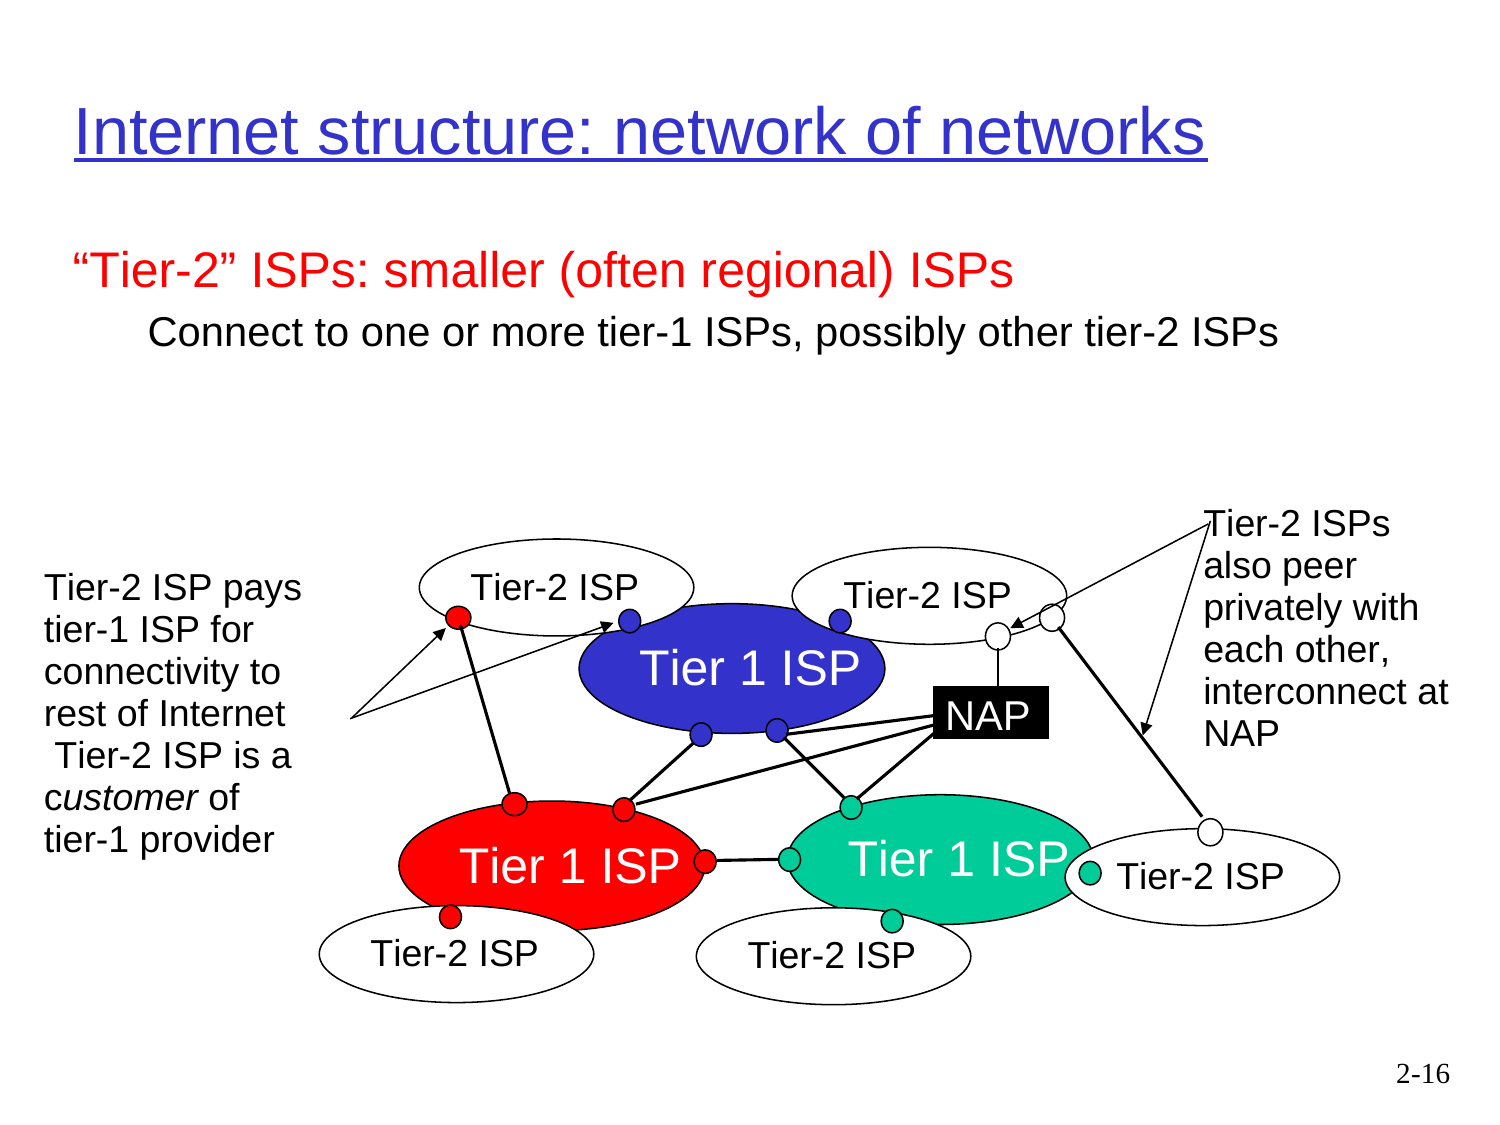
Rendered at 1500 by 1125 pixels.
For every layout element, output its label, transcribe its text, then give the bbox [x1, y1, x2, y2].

text_box [1066, 818, 1340, 926]
text_box Tier 1 ISP [579, 603, 885, 734]
text_box [696, 907, 971, 1005]
text_box [690, 722, 713, 747]
text_box Tier 1 ISP [398, 801, 704, 930]
text_box Tier-2 ISP [828, 566, 1028, 625]
list “Tier-2” ISPs: smaller (often regional) ISPs Connect to one or more tier-1 ISPs, possibly other tier-2 ISPs [57, 234, 1443, 488]
title Internet structure: network of networks [59, 37, 1416, 225]
text_box [502, 792, 528, 816]
text_box Tier-2 ISPs also peer privately with each other, interconnect at NAP [1188, 495, 1484, 763]
text_box Tier 1 ISP [790, 794, 1091, 925]
text_box Tier-2 ISP [1101, 847, 1301, 906]
text_box [792, 547, 1067, 650]
text_box Tier-2 ISP [732, 927, 932, 985]
text_box [419, 538, 694, 636]
text_box [694, 849, 717, 874]
text_box [612, 797, 635, 822]
text_box Tier-2 ISP [355, 924, 555, 983]
text_box Tier-2 ISP pays tier-1 ISP for connectivity to rest of Internet Tier-2 ISP is a customer of tier-1 provider [29, 558, 366, 869]
text_box NAP [930, 685, 1046, 748]
text_box [586, 629, 604, 635]
text_box Tier-2 ISP [455, 558, 655, 616]
text_box [319, 905, 594, 1003]
text_box [766, 718, 789, 743]
